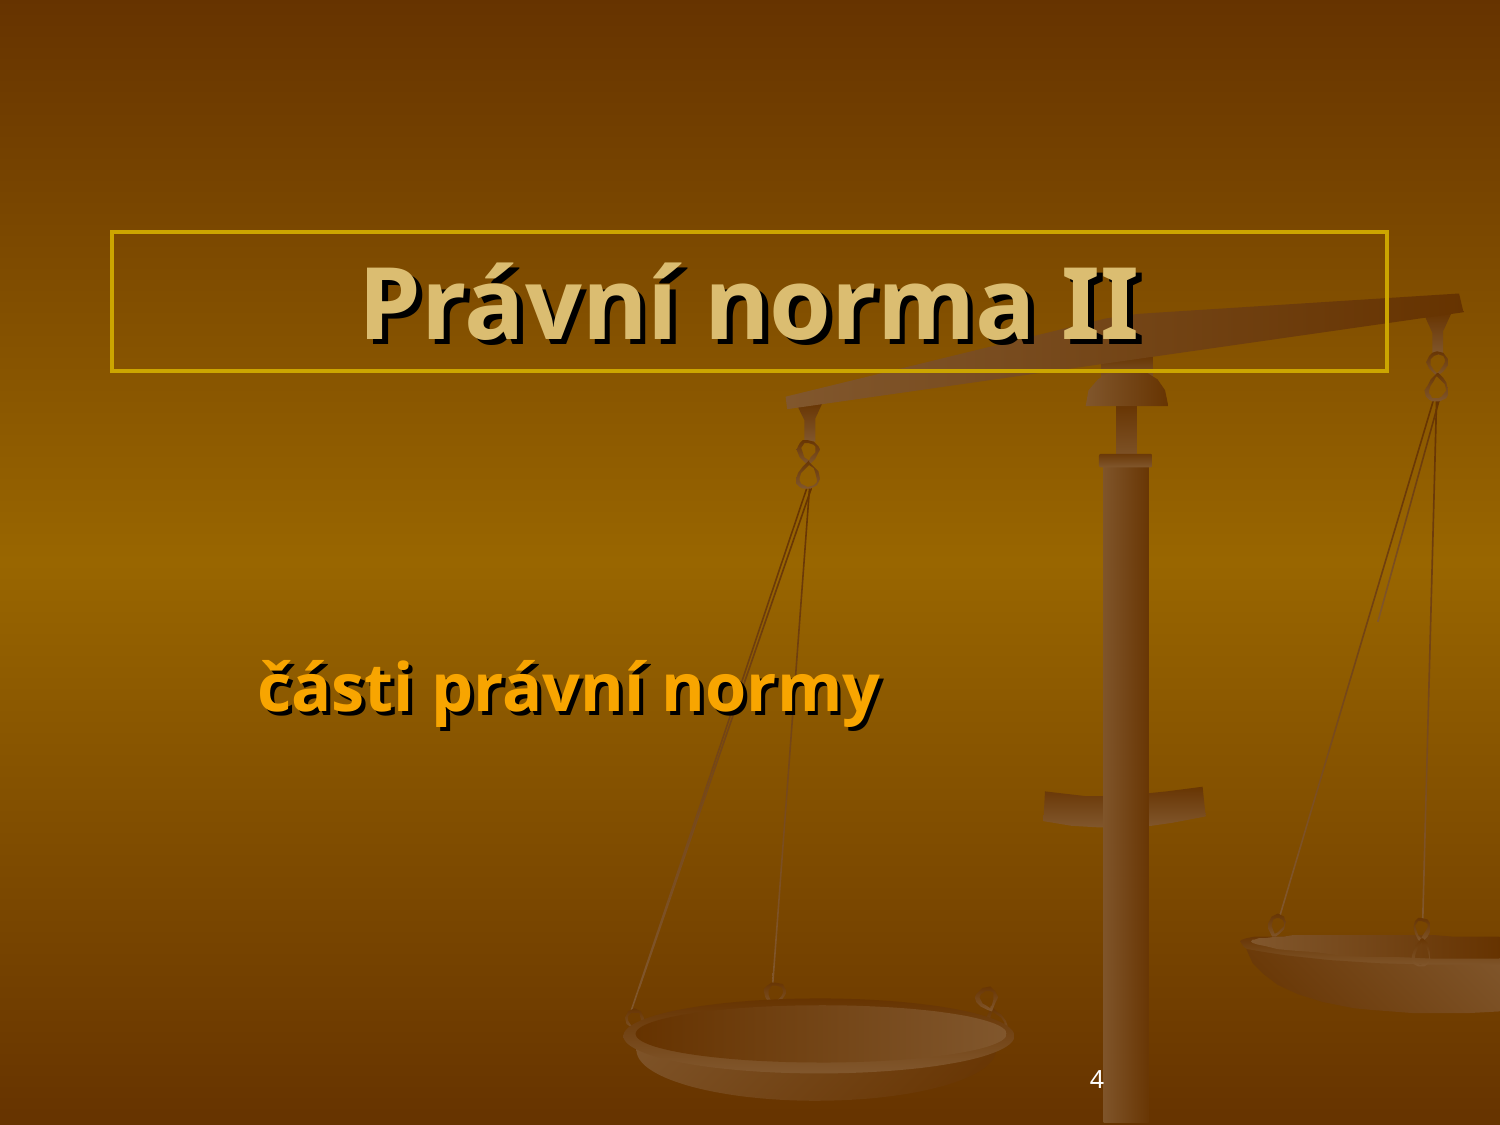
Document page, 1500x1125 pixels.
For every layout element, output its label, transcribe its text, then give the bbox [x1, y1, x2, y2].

subtitle části právní normy [225, 637, 1276, 926]
text_box [1074, 1029, 1425, 1105]
title Právní norma II [112, 231, 1388, 372]
